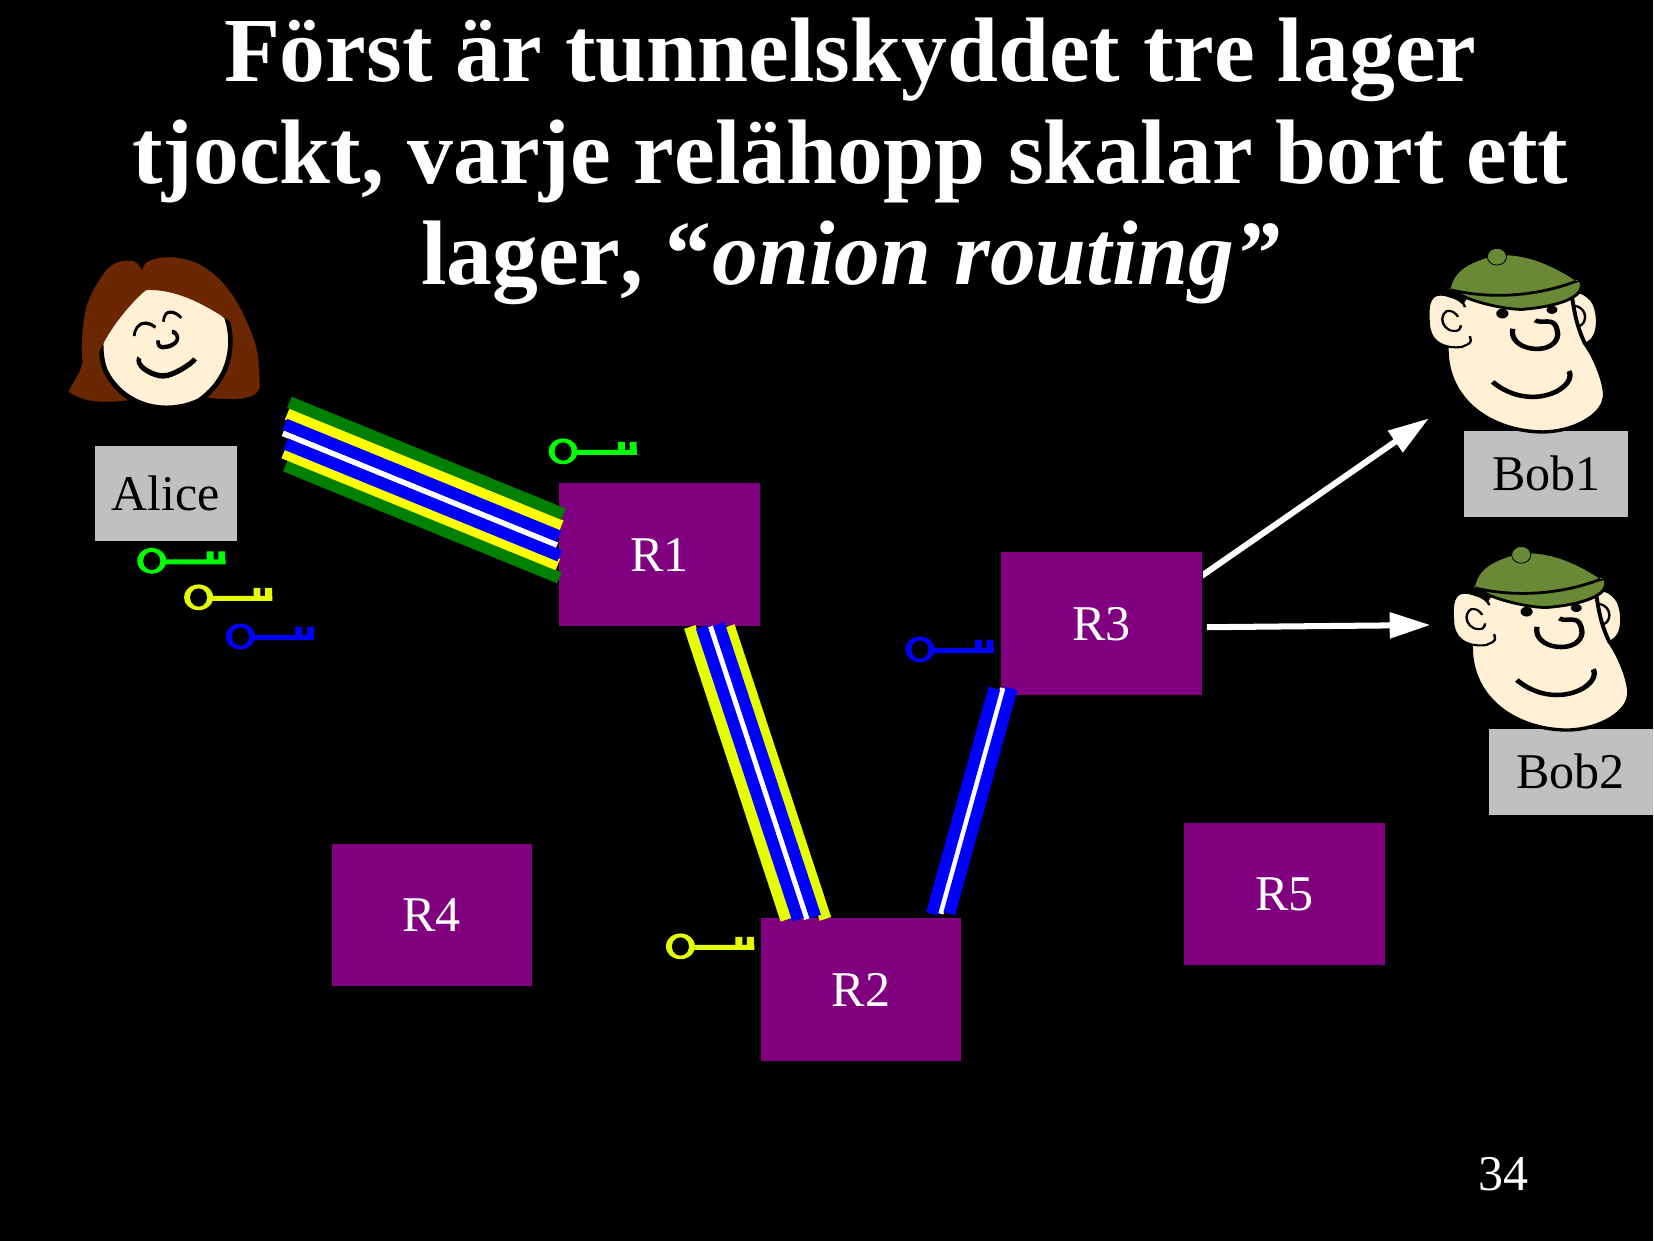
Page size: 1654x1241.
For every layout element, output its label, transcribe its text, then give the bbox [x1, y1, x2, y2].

title Först är tunnelskyddet tre lager tjockt, varje relähopp skalar bort ett lager, “onion routing” [126, 0, 1577, 305]
text_box [548, 438, 637, 465]
text_box [137, 547, 226, 574]
text_box R2 [760, 917, 962, 1062]
text_box [665, 933, 755, 960]
text_box [225, 623, 315, 650]
text_box Bob1 [1463, 430, 1629, 518]
picture [1426, 245, 1607, 434]
text_box R1 [558, 482, 761, 627]
text_box Alice [94, 445, 238, 542]
text_box R3 [1000, 551, 1203, 696]
text_box Bob2 [1488, 728, 1653, 816]
text_box [184, 584, 273, 611]
text_box [905, 636, 994, 663]
text_box R4 [331, 843, 533, 987]
picture [1450, 543, 1632, 732]
text_box R5 [1183, 822, 1386, 966]
picture [68, 256, 261, 411]
